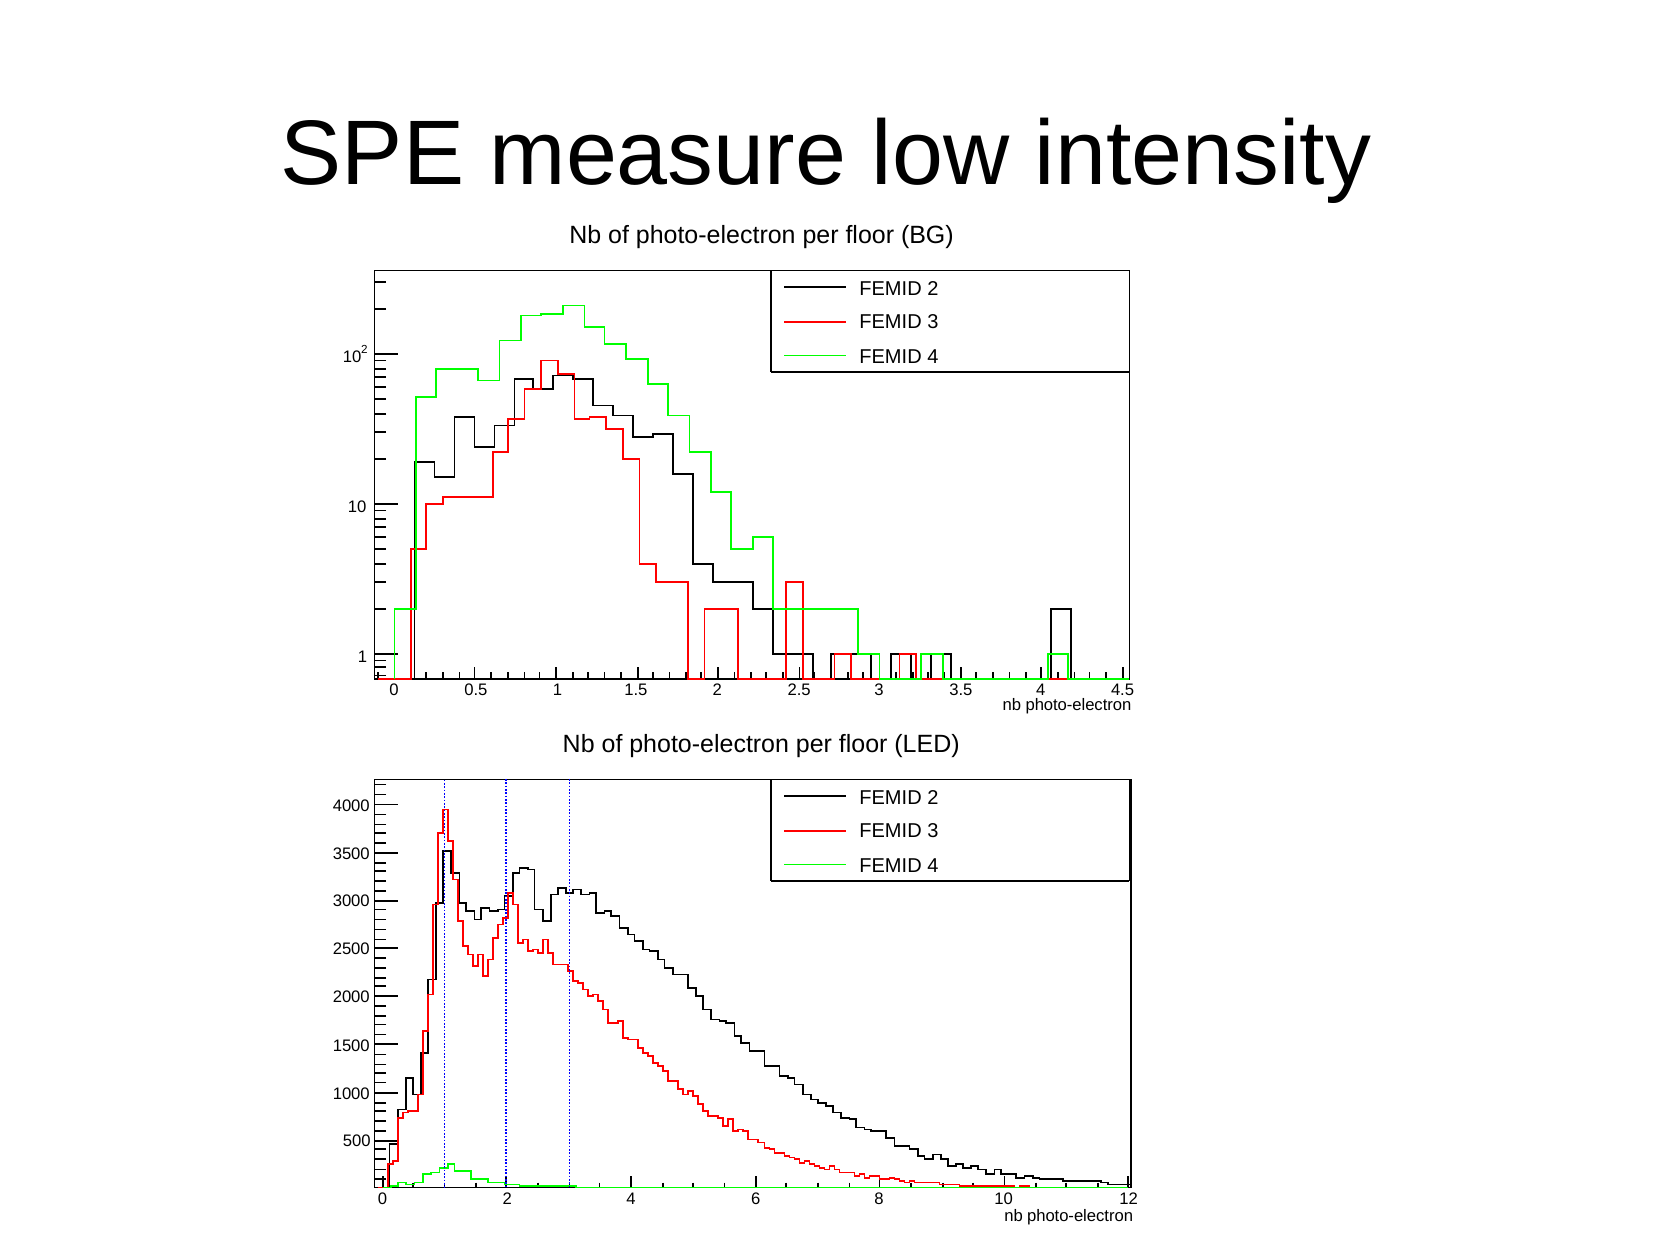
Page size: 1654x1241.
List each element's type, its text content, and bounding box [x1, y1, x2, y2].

picture [280, 217, 1227, 1241]
title SPE measure low intensity [82, 49, 1571, 257]
